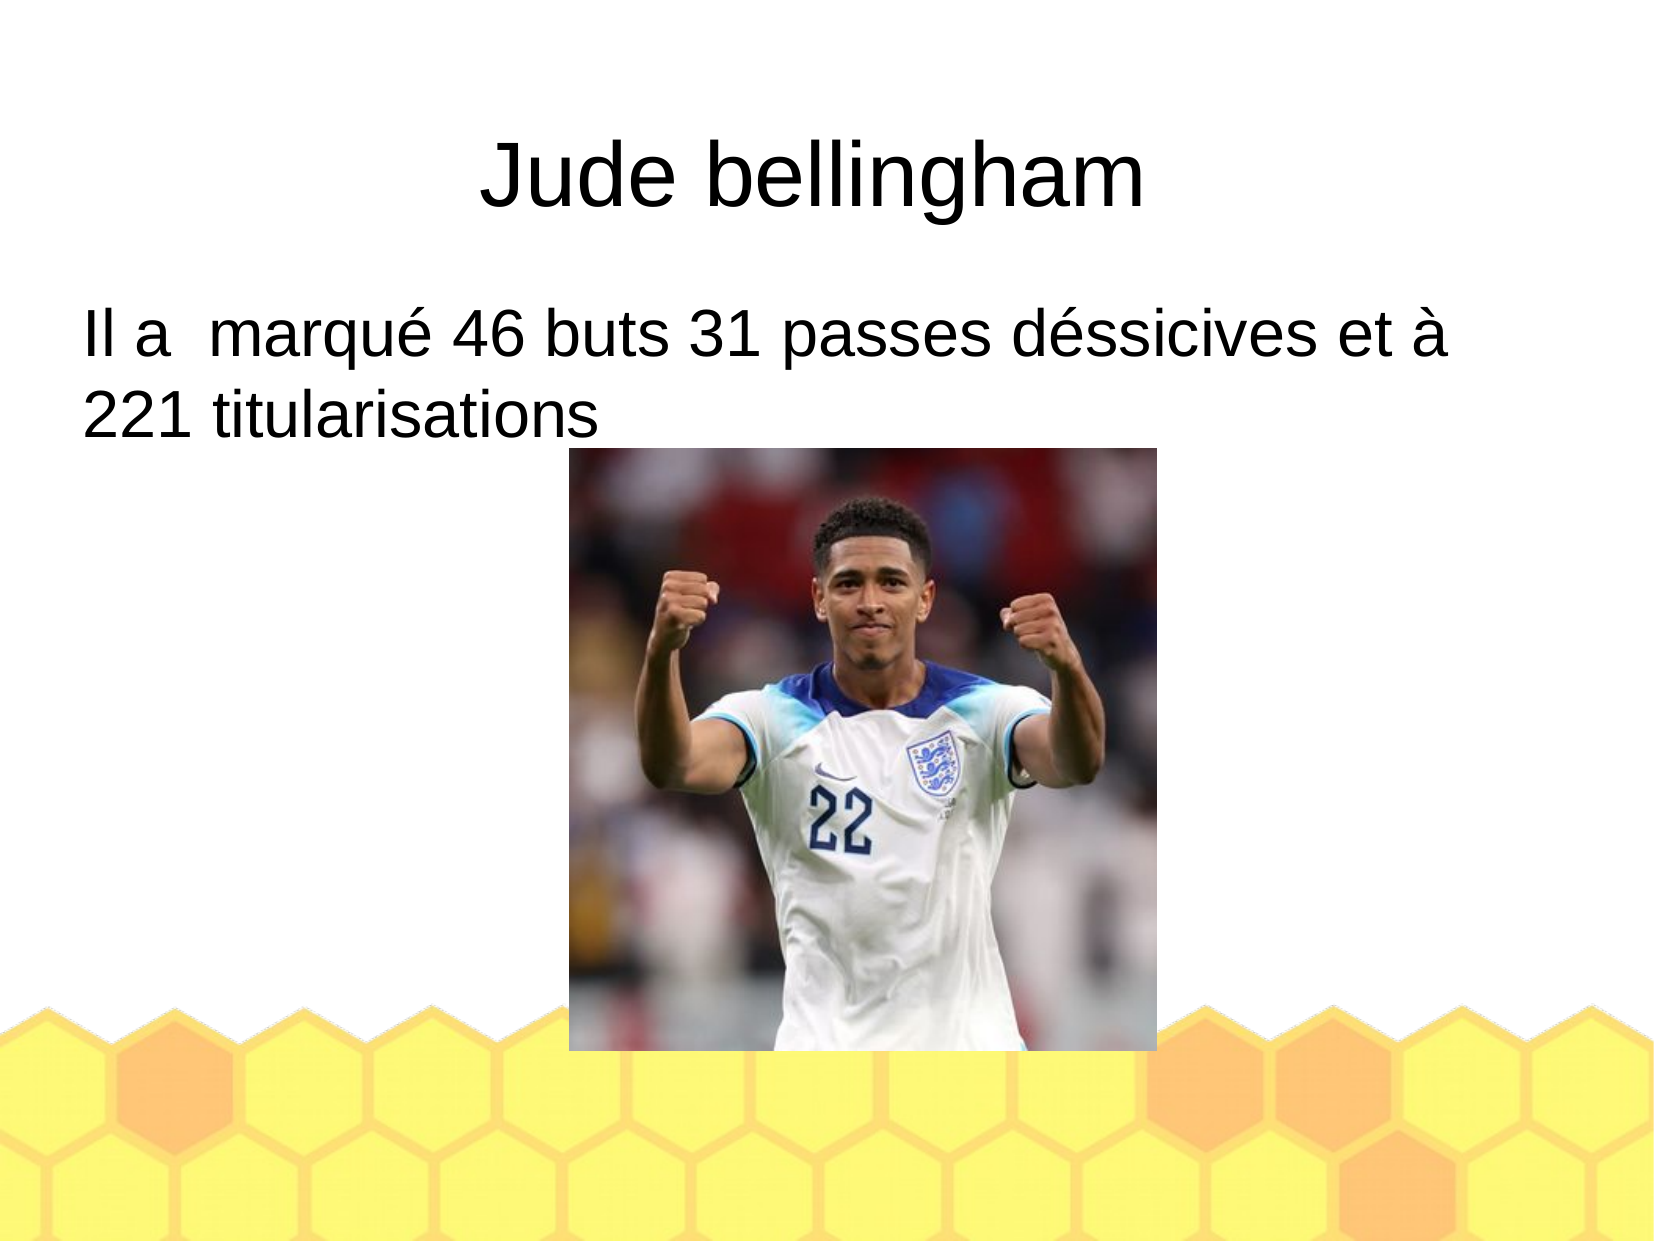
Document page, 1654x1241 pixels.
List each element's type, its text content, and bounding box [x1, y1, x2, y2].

title Jude bellingham [82, 114, 1571, 226]
list Il a marqué 46 buts 31 passes déssicives et à 221 titularisations [82, 290, 1571, 1010]
picture [0, 448, 1654, 1241]
